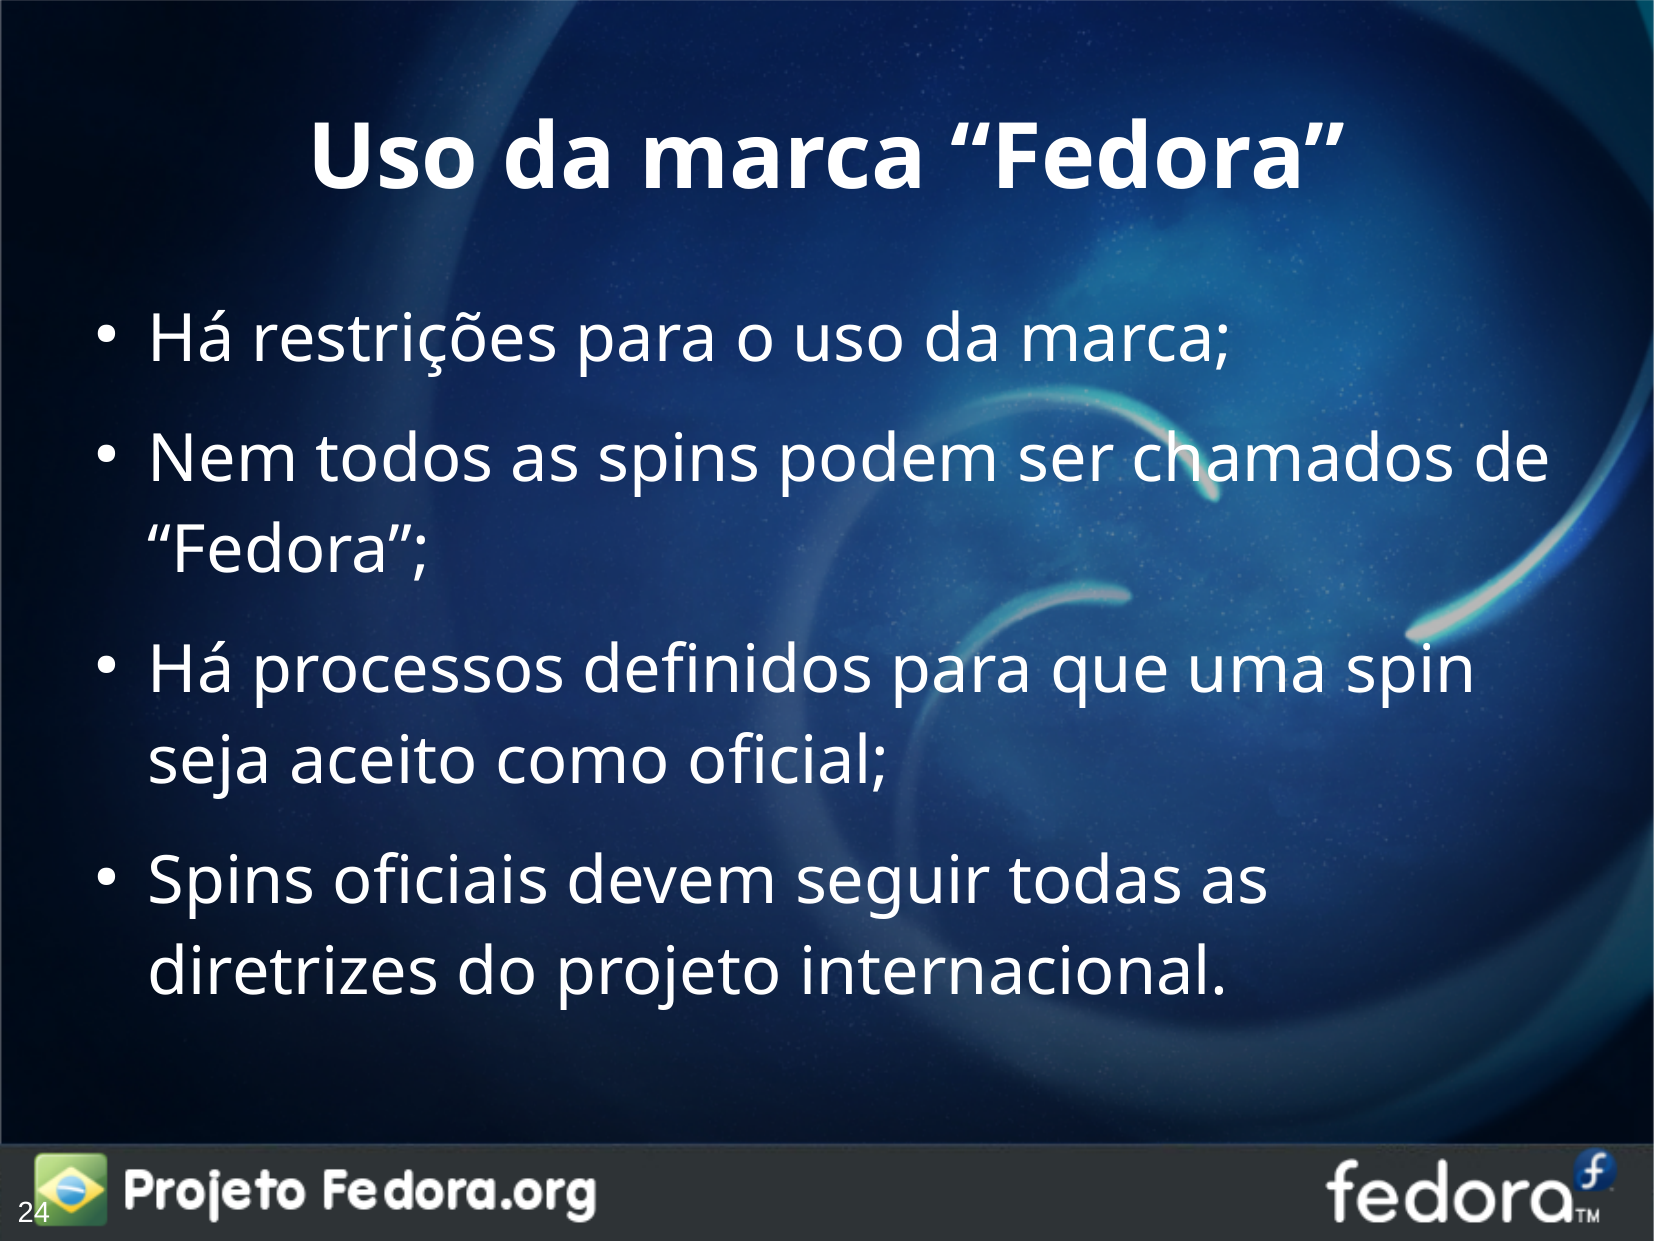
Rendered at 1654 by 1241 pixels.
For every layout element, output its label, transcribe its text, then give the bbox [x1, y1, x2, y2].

list Há restrições para o uso da marca; Nem todos as spins podem ser chamados de “Fedora”; Há processos definidos para que uma spin seja aceito como oficial; Spins oficiais devem seguir todas as diretrizes do projeto internacional. [76, 290, 1565, 1123]
picture [0, 0, 1654, 1241]
title Uso da marca “Fedora” [82, 49, 1571, 257]
